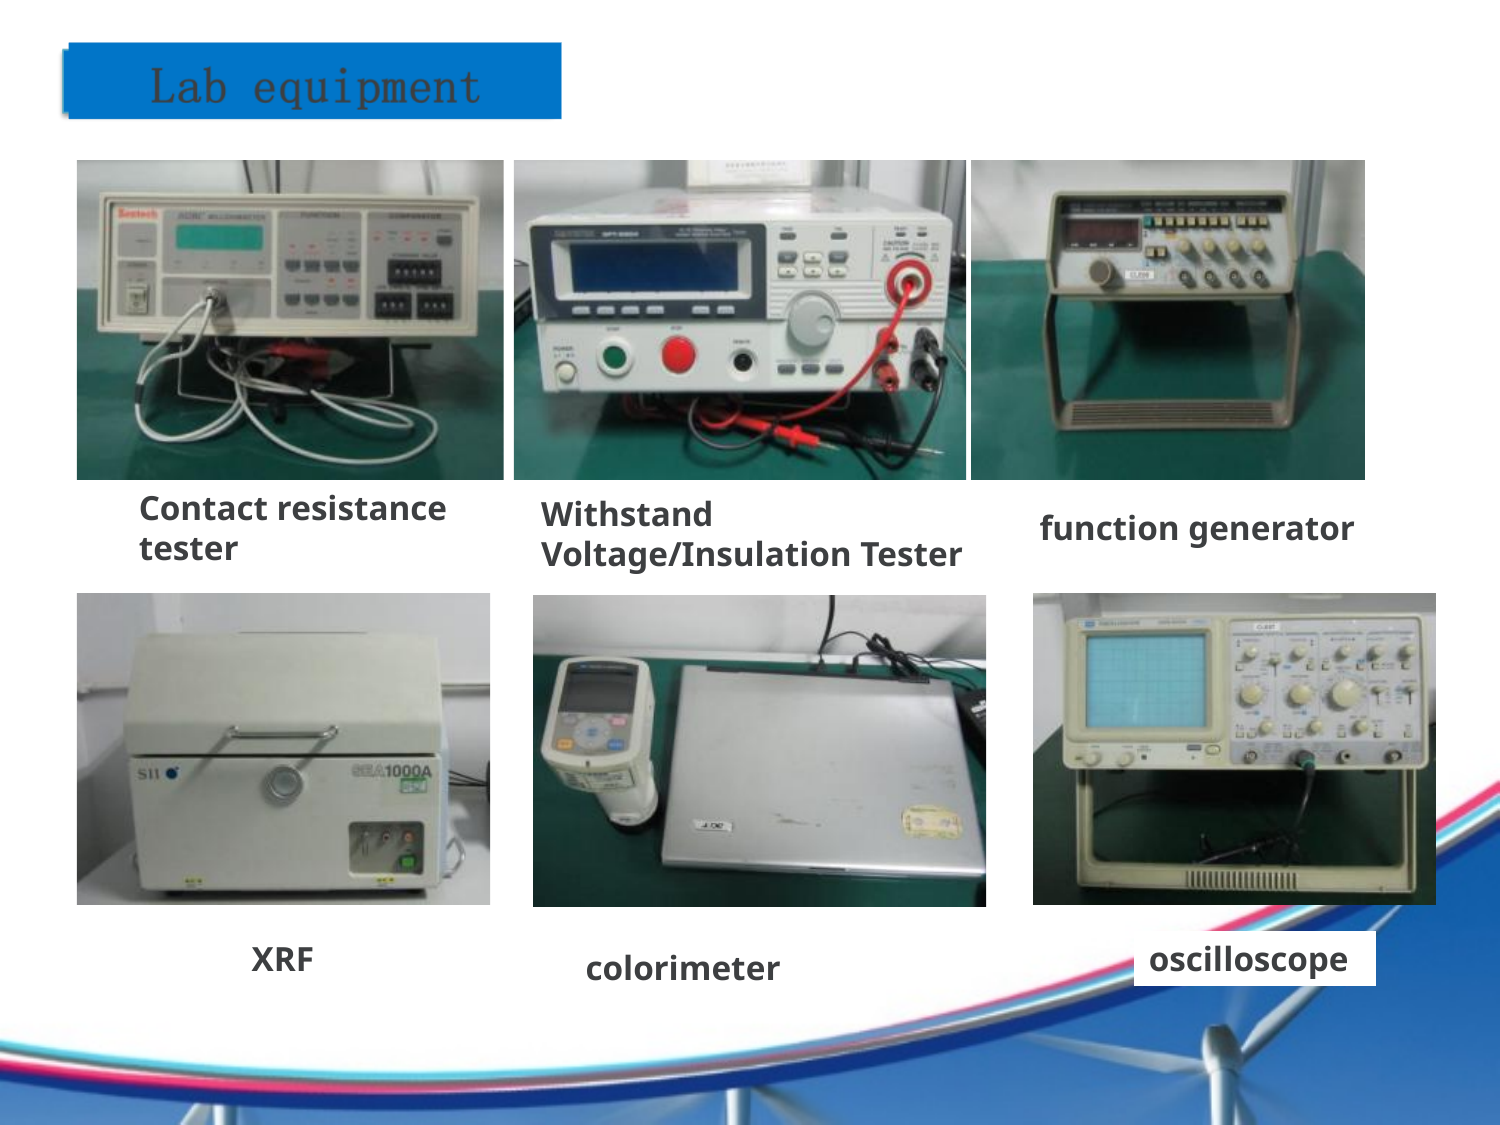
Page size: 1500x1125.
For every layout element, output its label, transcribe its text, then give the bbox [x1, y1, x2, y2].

text_box colorimeter [562, 939, 893, 995]
text_box function generator [1016, 499, 1371, 555]
picture [0, 0, 1500, 1125]
text_box Withstand Voltage/Insulation Tester [526, 485, 987, 581]
text_box oscilloscope [1134, 931, 1376, 986]
text_box XRF [236, 931, 329, 986]
text_box Contact resistance tester [123, 480, 490, 575]
